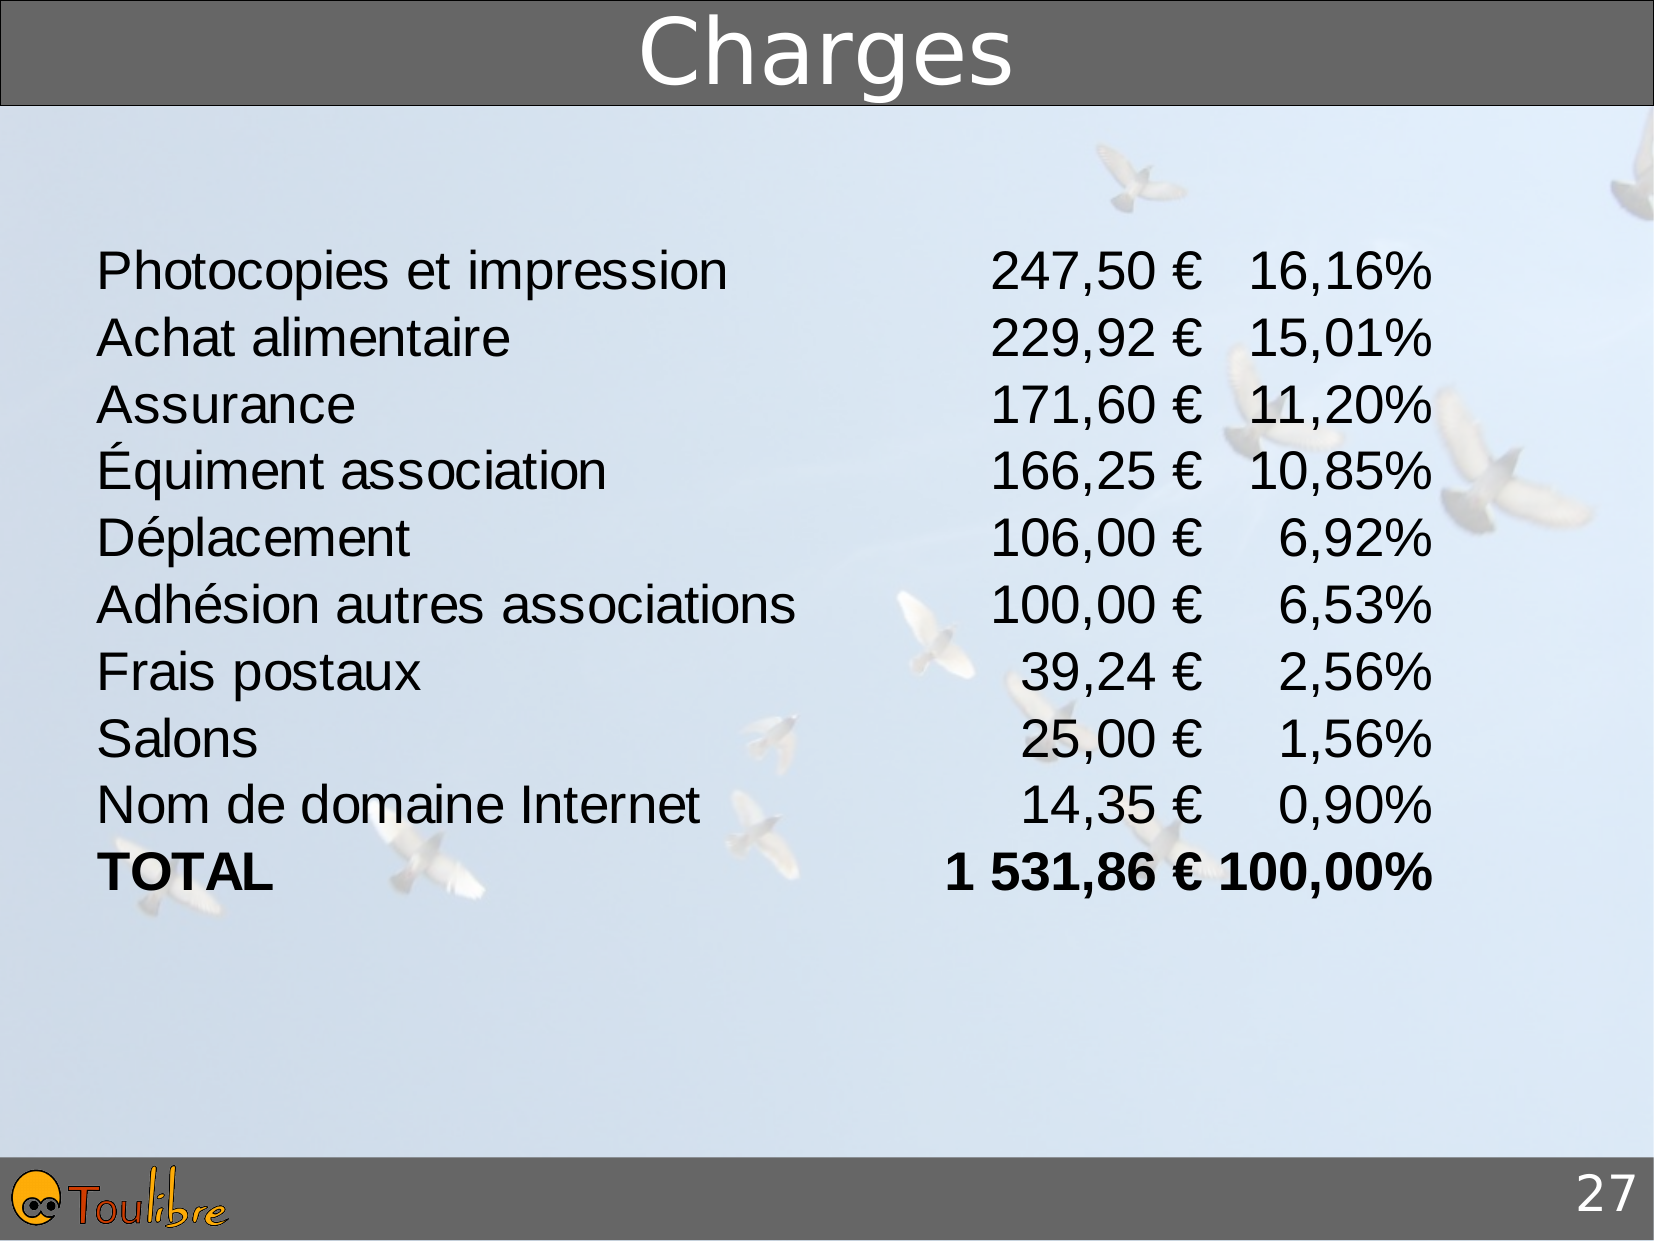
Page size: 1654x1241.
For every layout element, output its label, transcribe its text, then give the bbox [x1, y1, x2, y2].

picture [11, 1165, 229, 1228]
chart [94, 236, 1573, 1014]
title Charges [0, 0, 1654, 107]
